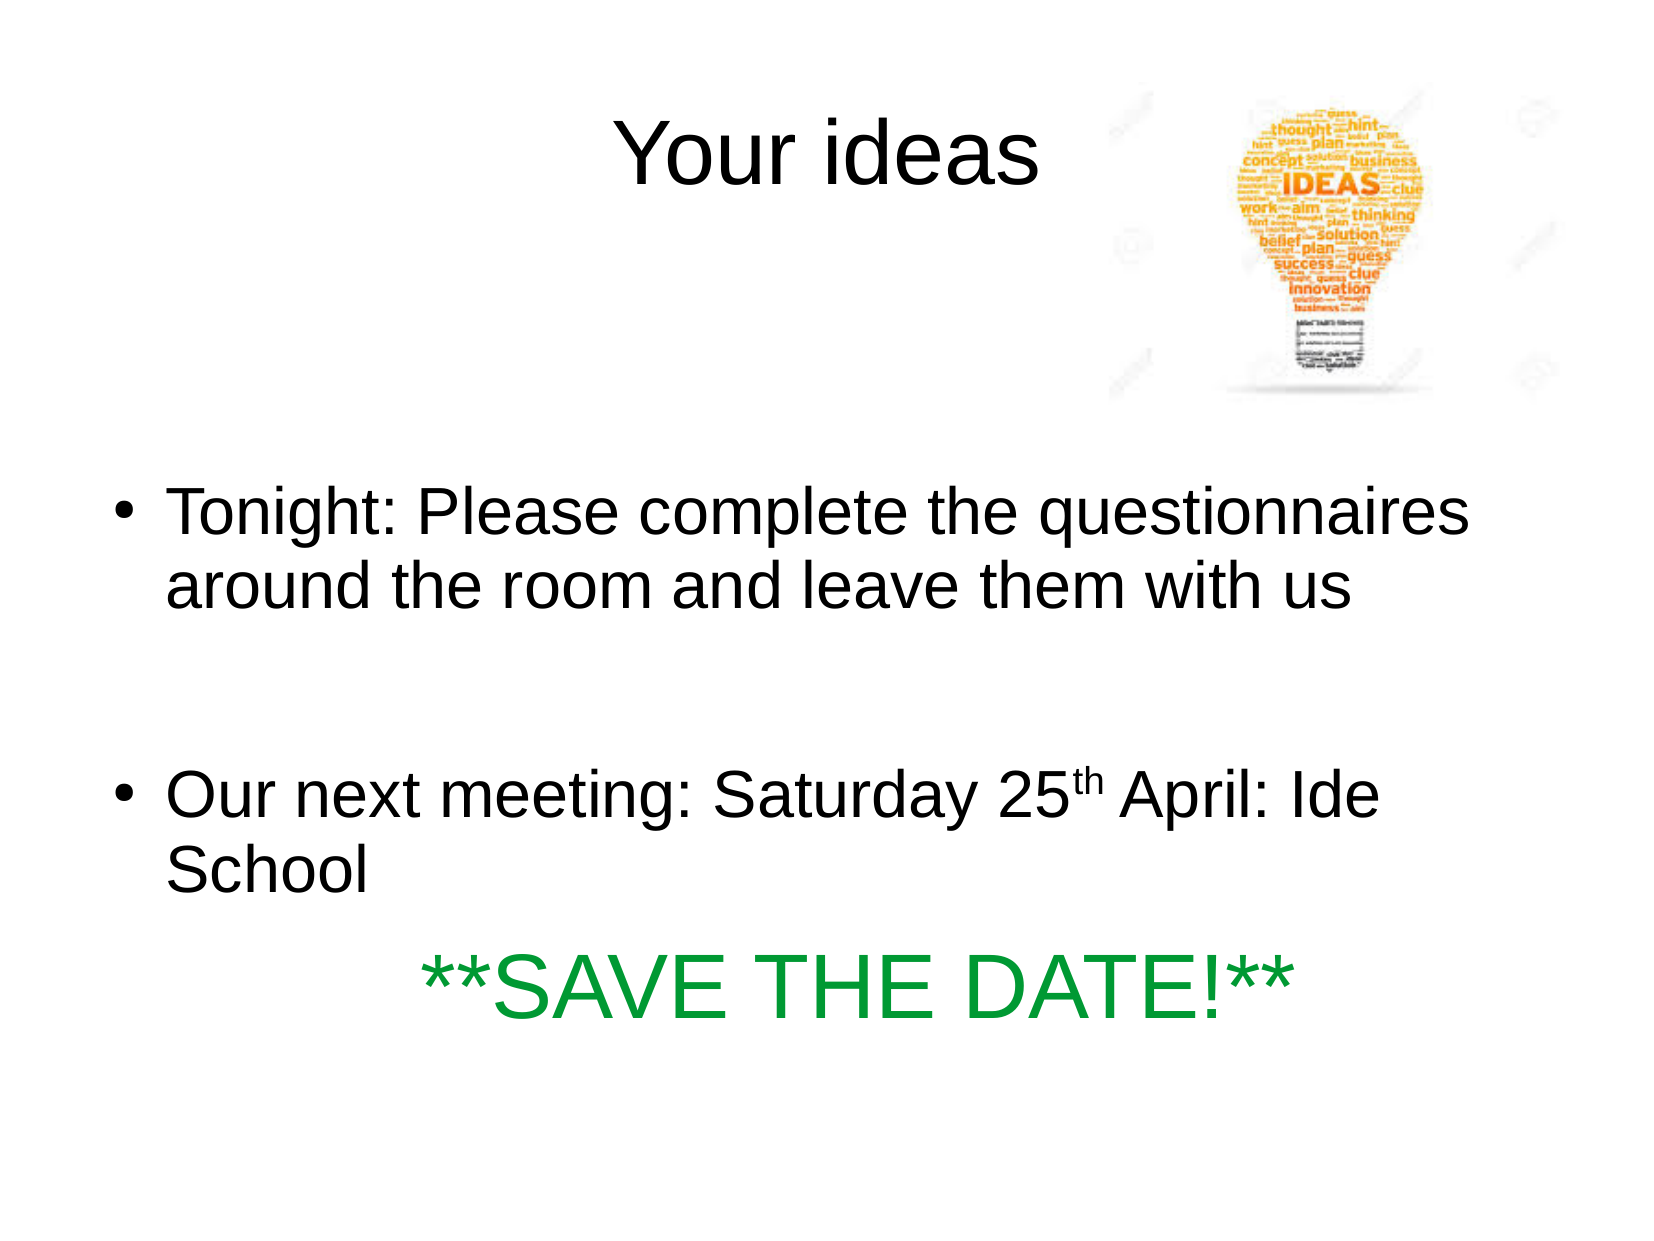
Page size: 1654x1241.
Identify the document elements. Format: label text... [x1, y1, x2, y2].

title Your ideas [82, 49, 1571, 257]
list Tonight: Please complete the questionnaires around the room and leave them with us Our next meeting: Saturday 25th April: Ide School **SAVE THE DATE!** [94, 473, 1583, 1193]
picture [1095, 82, 1571, 422]
